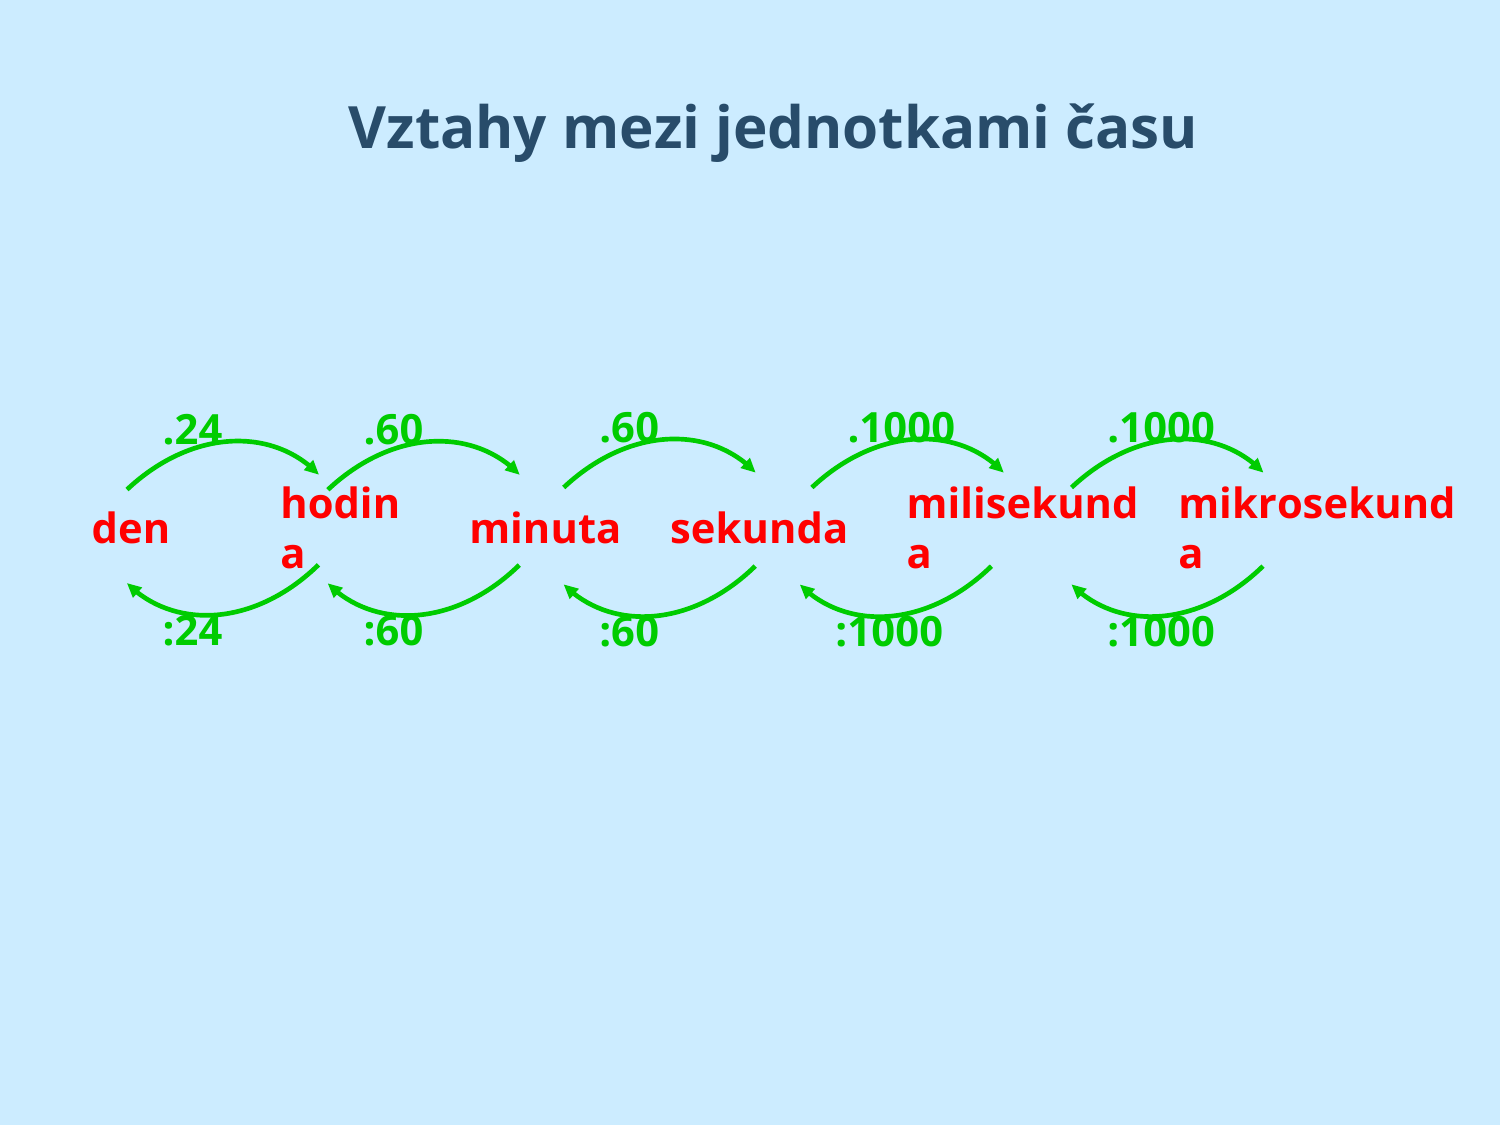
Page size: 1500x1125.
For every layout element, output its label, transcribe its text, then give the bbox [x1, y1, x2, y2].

text_box :1000 [1092, 601, 1258, 659]
text_box milisekunda [891, 491, 1163, 563]
text_box .1000 [832, 397, 999, 454]
text_box den [76, 491, 207, 563]
text_box mikrosekunda [1163, 491, 1477, 563]
text_box :60 [584, 601, 751, 659]
text_box :1000 [820, 601, 987, 659]
text_box hodina [265, 491, 431, 563]
text_box .60 [348, 399, 515, 457]
text_box :60 [348, 600, 515, 658]
text_box Vztahy mezi jednotkami času [100, 78, 1447, 173]
text_box sekunda [656, 491, 891, 563]
text_box :24 [147, 600, 314, 657]
text_box .60 [584, 397, 751, 454]
text_box minuta [454, 491, 656, 563]
text_box .1000 [1092, 397, 1258, 454]
text_box .24 [147, 399, 314, 456]
